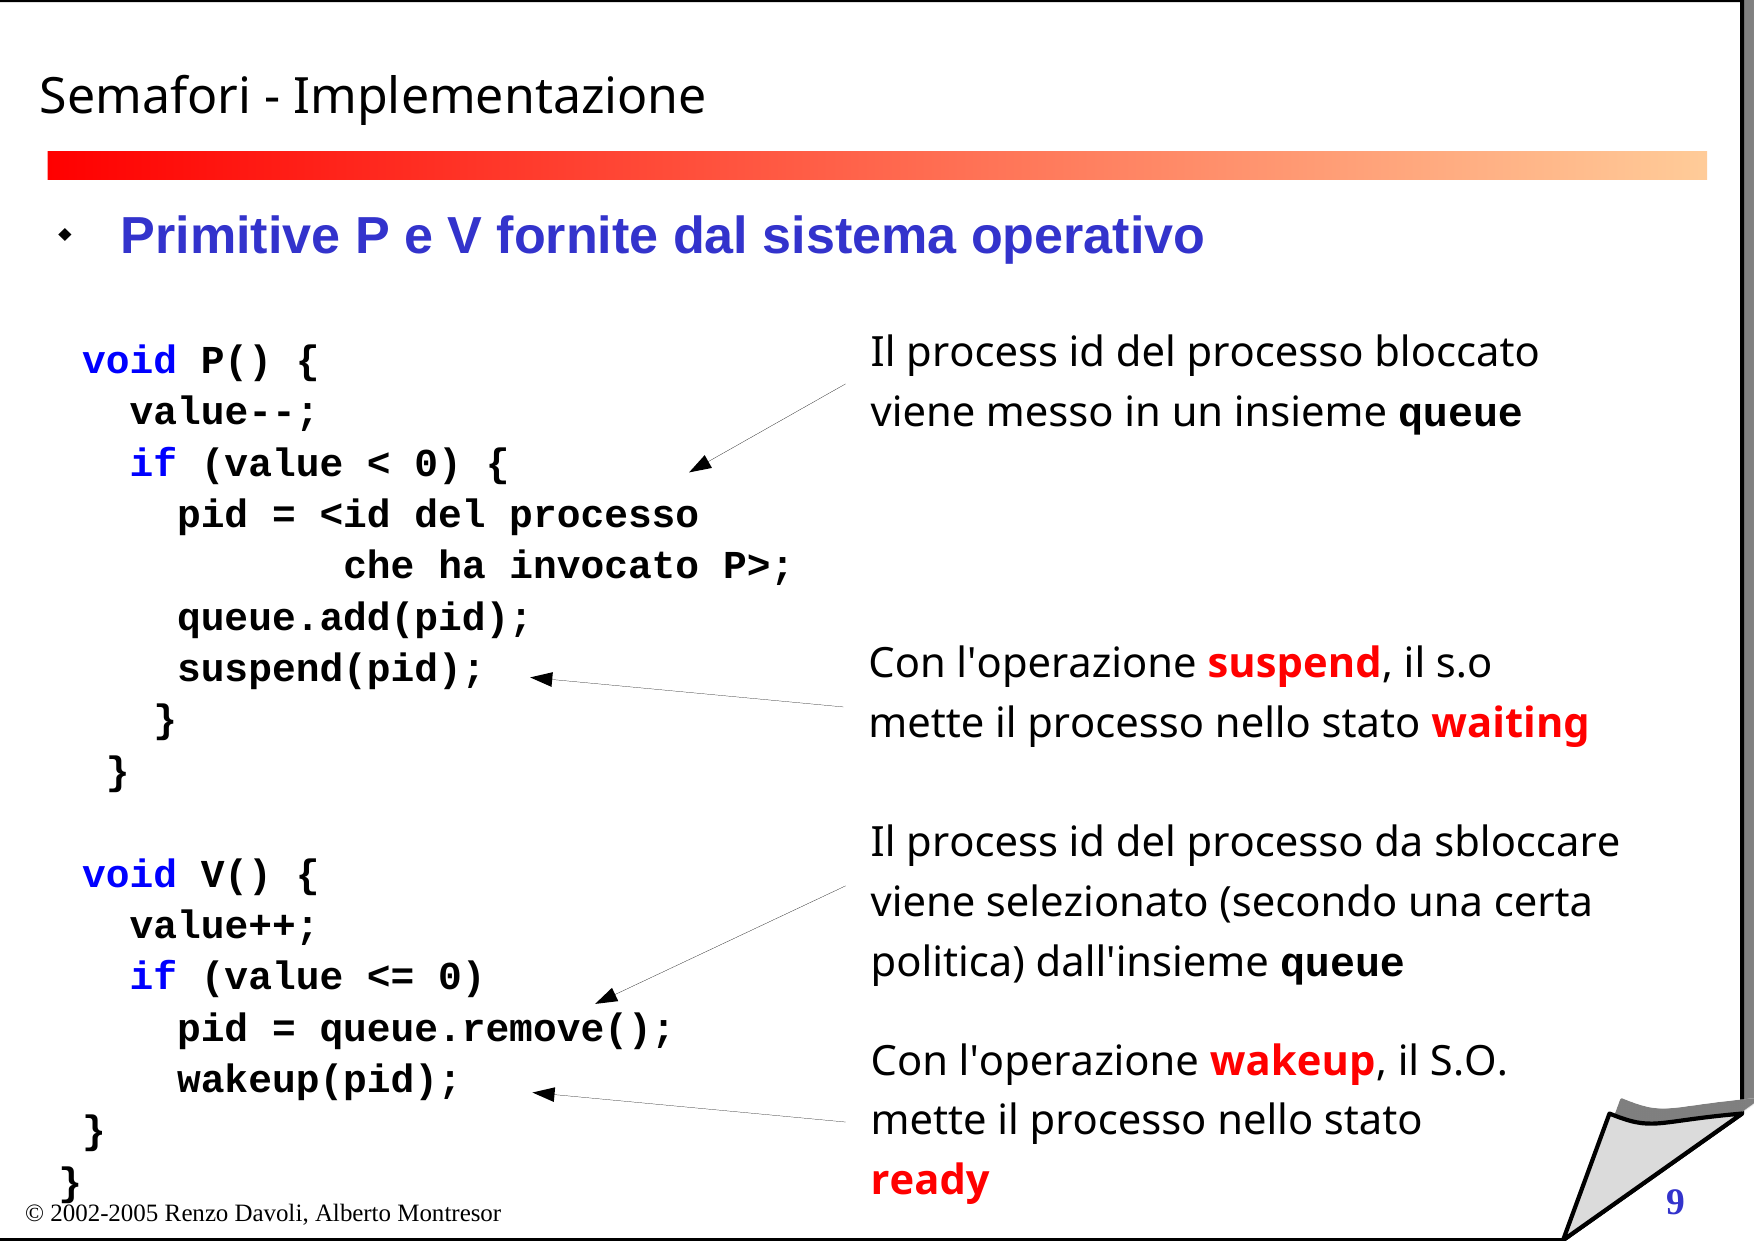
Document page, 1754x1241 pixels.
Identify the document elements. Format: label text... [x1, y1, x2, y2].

text_box Con l'operazione wakeup, il S.O. mette il processo nello stato ready [870, 1027, 1603, 1188]
text_box Il process id del processo bloccato viene messo in un insieme queue [870, 318, 1648, 428]
text_box Il process id del processo da sbloccare viene selezionato (secondo una certa politica) dall'insieme queue [870, 809, 1742, 973]
title Semafori - Implementazione [39, 49, 1713, 144]
text_box Con l'operazione suspend, il s.o mette il processo nello stato waiting [868, 630, 1700, 736]
list Primitive P e V fornite dal sistema operativo void P() { value--; if (value < 0) { pid = <id del processo che ha invocato P>; queue.add(pid); suspend(pid); } } void V() { value++; if (value <= 0) pid = queue.remove(); wakeup(pid); } } [58, 206, 1696, 1209]
